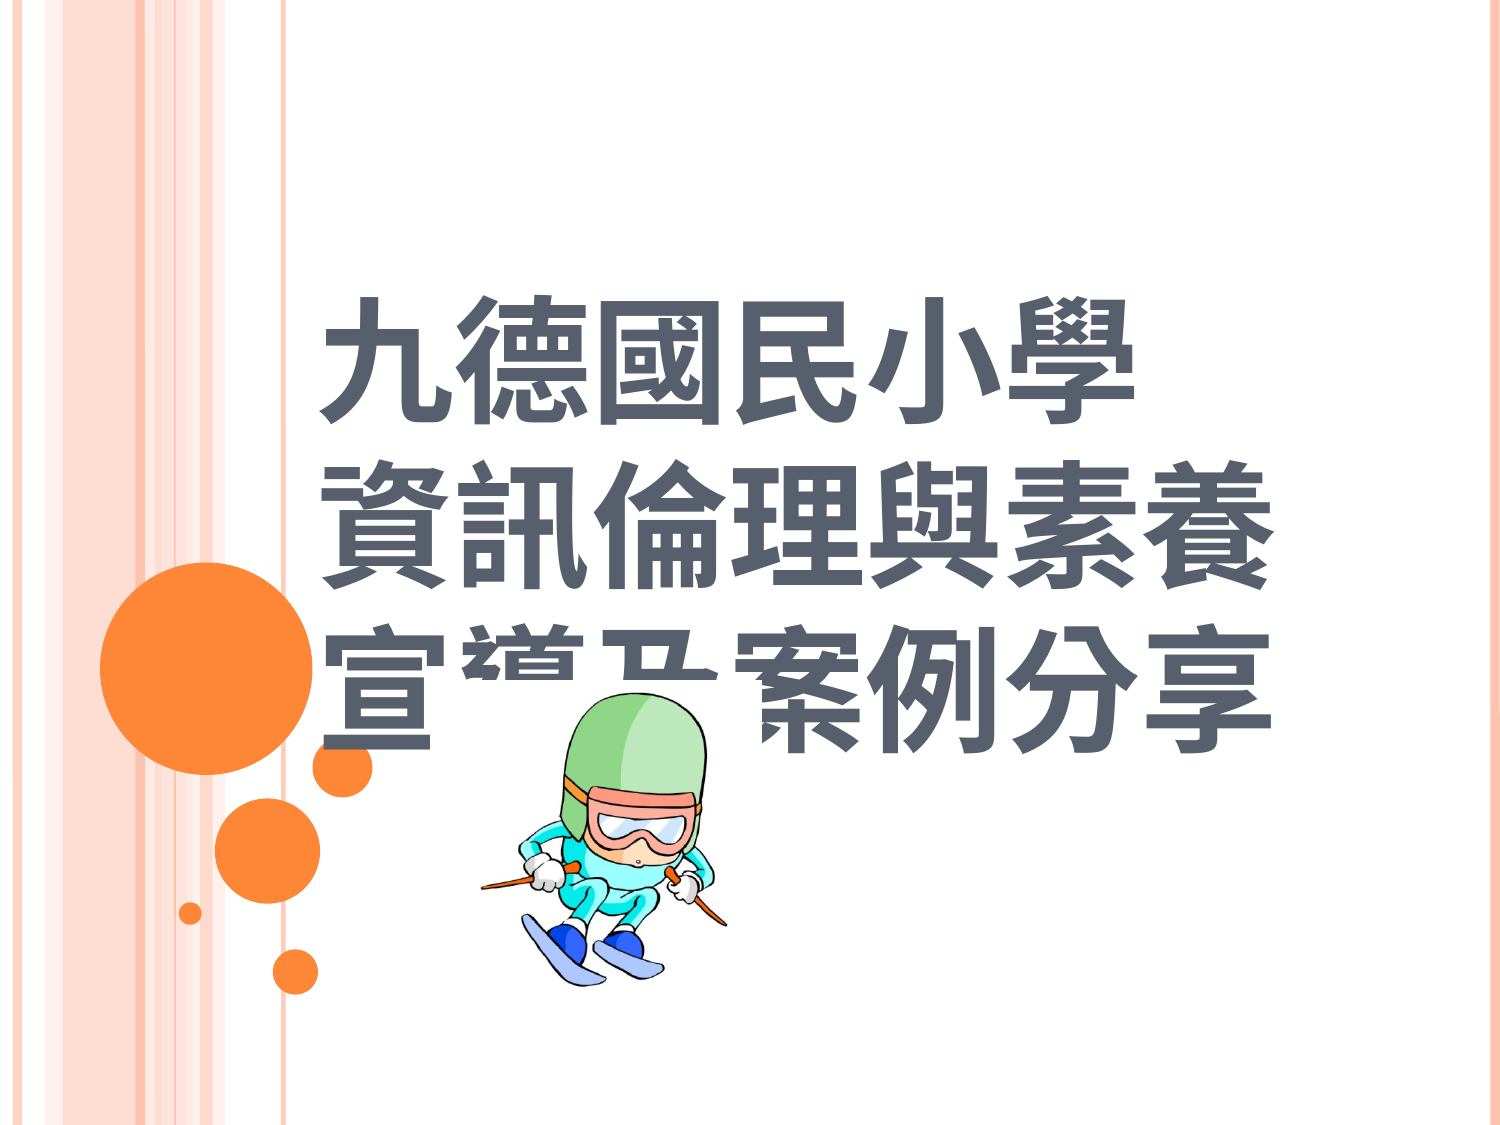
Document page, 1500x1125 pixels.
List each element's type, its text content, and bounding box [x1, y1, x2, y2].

picture [430, 680, 762, 1012]
title 九德國民小學 資訊倫理與素養宣導及案例分享 [301, 267, 1314, 578]
